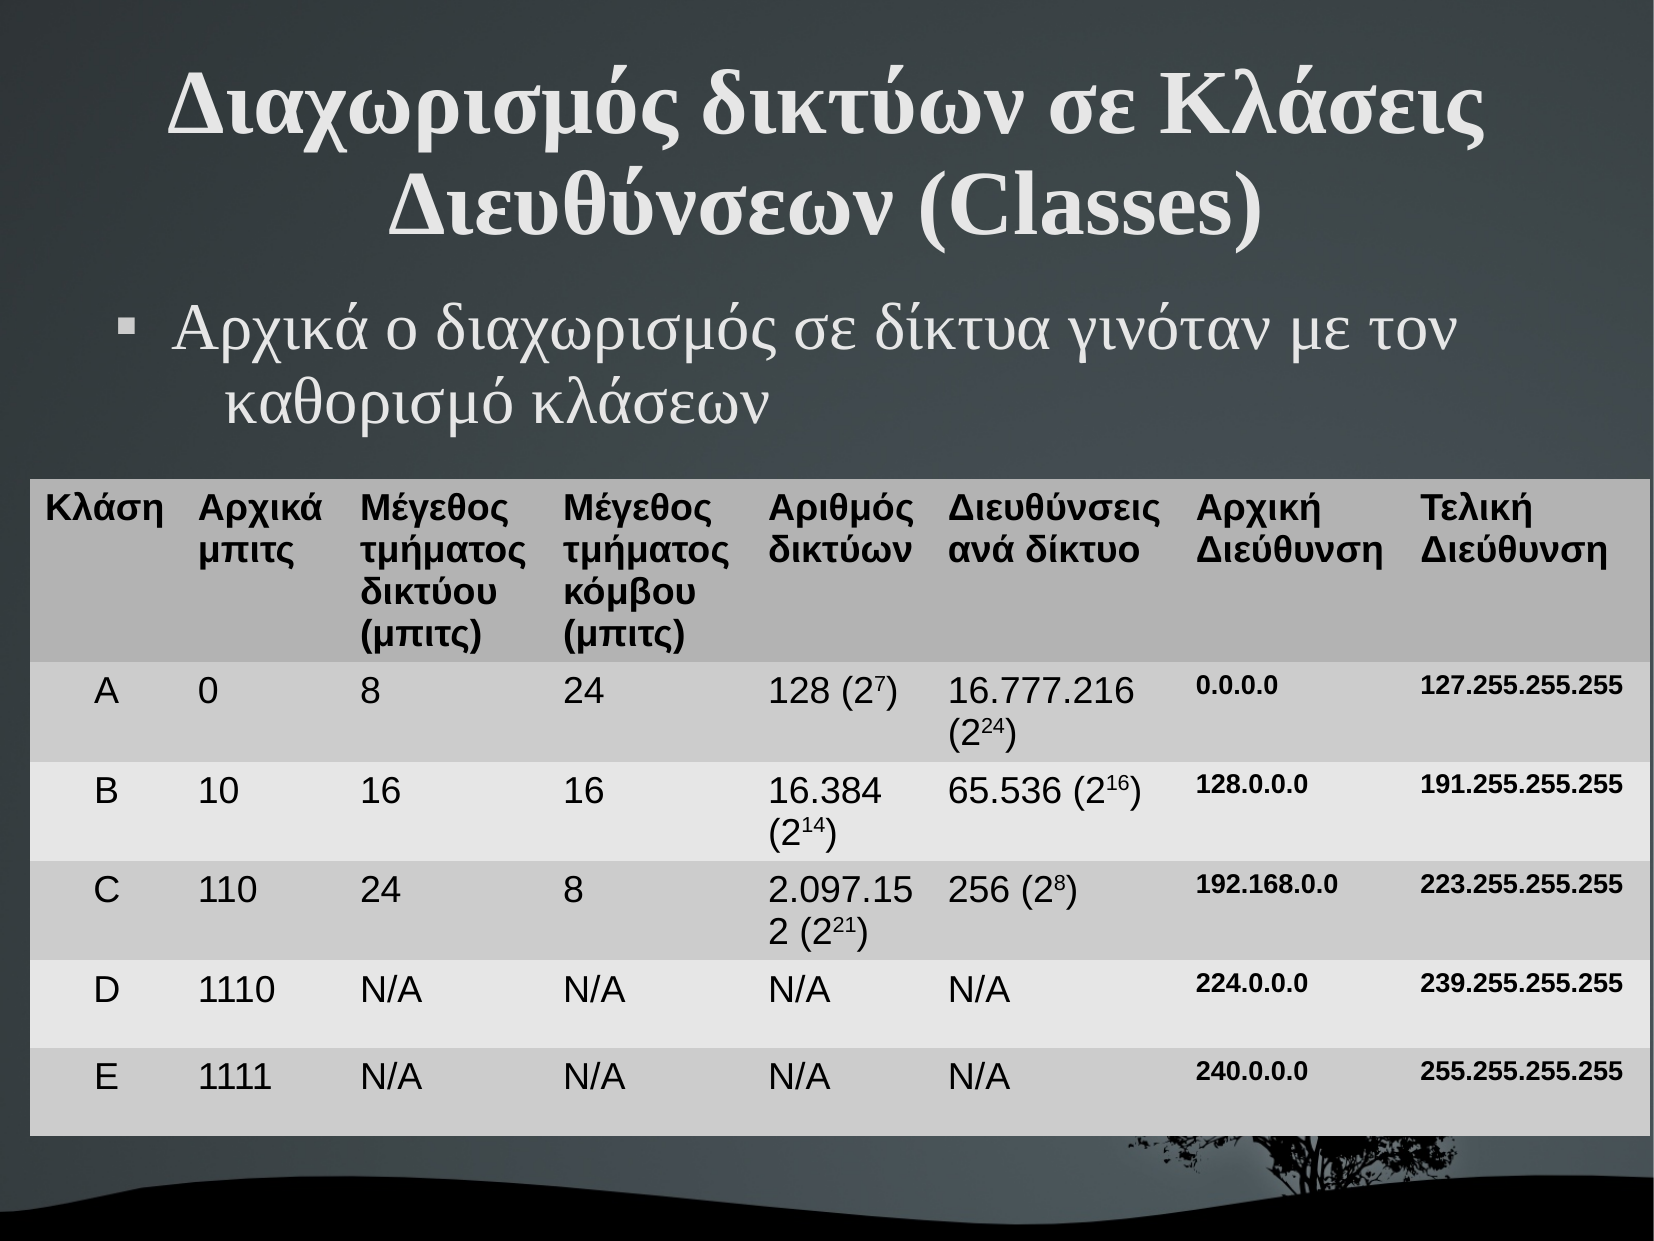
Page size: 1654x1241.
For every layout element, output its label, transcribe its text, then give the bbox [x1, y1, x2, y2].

list Αρχικά ο διαχωρισμός σε δίκτυα γινόταν με τον καθορισμό κλάσεων [82, 290, 1571, 479]
title Διαχωρισμός δικτύων σε Κλάσεις Διευθύνσεων (Classes) [82, 33, 1571, 273]
table_cell 256 (28) [933, 861, 1181, 960]
table_cell N/A [548, 1048, 753, 1136]
table_header Αρχική Διεύθυνση [1181, 479, 1406, 662]
table_cell 255.255.255.255 [1406, 1048, 1650, 1136]
table_cell C [30, 861, 183, 960]
table_cell Ν/Α [753, 960, 933, 1048]
table_header Μέγεθος τμήματος δικτύου (μπιτς) [345, 479, 548, 662]
table_cell 65.536 (216) [933, 762, 1181, 861]
table_cell 2.097.152 (221) [753, 861, 933, 960]
table_cell D [30, 960, 183, 1048]
table_cell 128.0.0.0 [1181, 762, 1406, 861]
table_cell N/A [548, 960, 753, 1048]
table_header Αριθμός δικτύων [753, 479, 933, 662]
table_cell Ν/Α [753, 1048, 933, 1136]
table_cell Ν/Α [933, 960, 1181, 1048]
table_header Διευθύνσεις ανά δίκτυο [933, 479, 1181, 662]
picture [0, 0, 1654, 1241]
table_cell 224.0.0.0 [1181, 960, 1406, 1048]
table_cell N/A [345, 960, 548, 1048]
table_cell 16.384 (214) [753, 762, 933, 861]
table_cell 16.777.216 (224) [933, 662, 1181, 762]
table_cell 24 [345, 861, 548, 960]
table_cell A [30, 662, 183, 762]
table_cell 8 [548, 861, 753, 960]
table_cell B [30, 762, 183, 861]
table_cell 1110 [183, 960, 345, 1048]
table_cell 0 [183, 662, 345, 762]
table_cell E [30, 1048, 183, 1136]
table_cell N/A [345, 1048, 548, 1136]
table_header Αρχικά μπιτς [183, 479, 345, 662]
table_cell 110 [183, 861, 345, 960]
table_cell 16 [345, 762, 548, 861]
table_header Μέγεθος τμήματος κόμβου (μπιτς) [548, 479, 753, 662]
table_cell Ν/Α [933, 1048, 1181, 1136]
table_cell 16 [548, 762, 753, 861]
table_cell 239.255.255.255 [1406, 960, 1650, 1048]
table_header Κλάση [30, 479, 183, 662]
table_cell 1111 [183, 1048, 345, 1136]
table_cell 240.0.0.0 [1181, 1048, 1406, 1136]
table_header Τελική Διεύθυνση [1406, 479, 1650, 662]
table_cell 127.255.255.255 [1406, 662, 1650, 762]
table_cell 223.255.255.255 [1406, 861, 1650, 960]
table_cell 8 [345, 662, 548, 762]
table_cell 24 [548, 662, 753, 762]
table_cell 0.0.0.0 [1181, 662, 1406, 762]
table_cell 191.255.255.255 [1406, 762, 1650, 861]
table_cell 192.168.0.0 [1181, 861, 1406, 960]
table_cell 128 (27) [753, 662, 933, 762]
table_cell 10 [183, 762, 345, 861]
